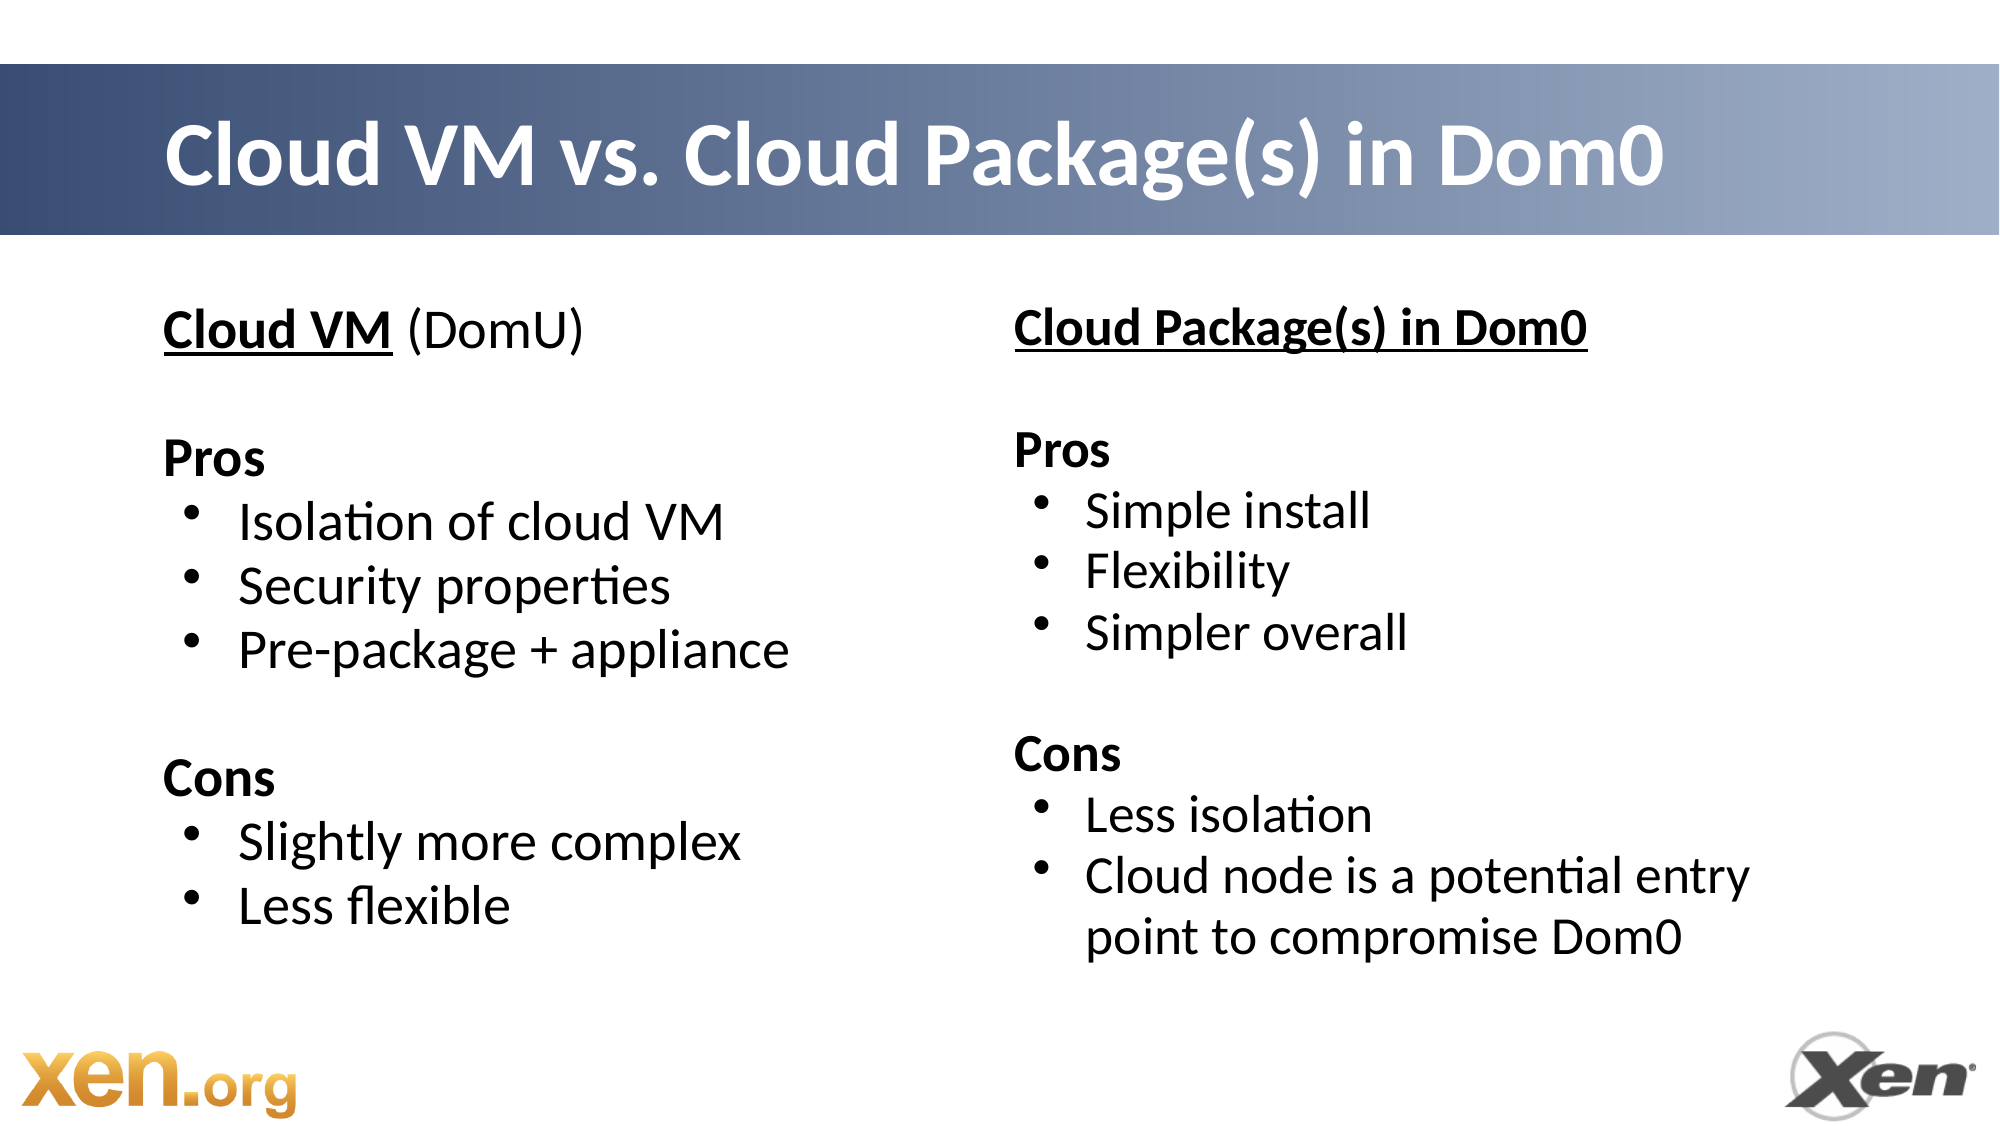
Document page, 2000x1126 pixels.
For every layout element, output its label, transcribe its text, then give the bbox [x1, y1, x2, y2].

list Cloud Package(s) in Dom0 Pros Simple install Flexibility Simpler overall Cons Less isolation Cloud node is a potential entry point to compromise Dom0 [1014, 296, 1850, 973]
list Cloud VM (DomU) Pros Isolation of cloud VM Security properties Pre-package + appliance Cons Slightly more complex Less flexible [163, 296, 999, 973]
table_cell Dom0 OS: CentOS, Debian, Fedora, NetBSD, OpenSuse, RHEL 5.x, Solaris 11, … [1779, 1030, 1989, 1126]
title Cloud VM vs. Cloud Package(s) in Dom0 [150, 54, 2000, 243]
picture [19, 1051, 303, 1123]
